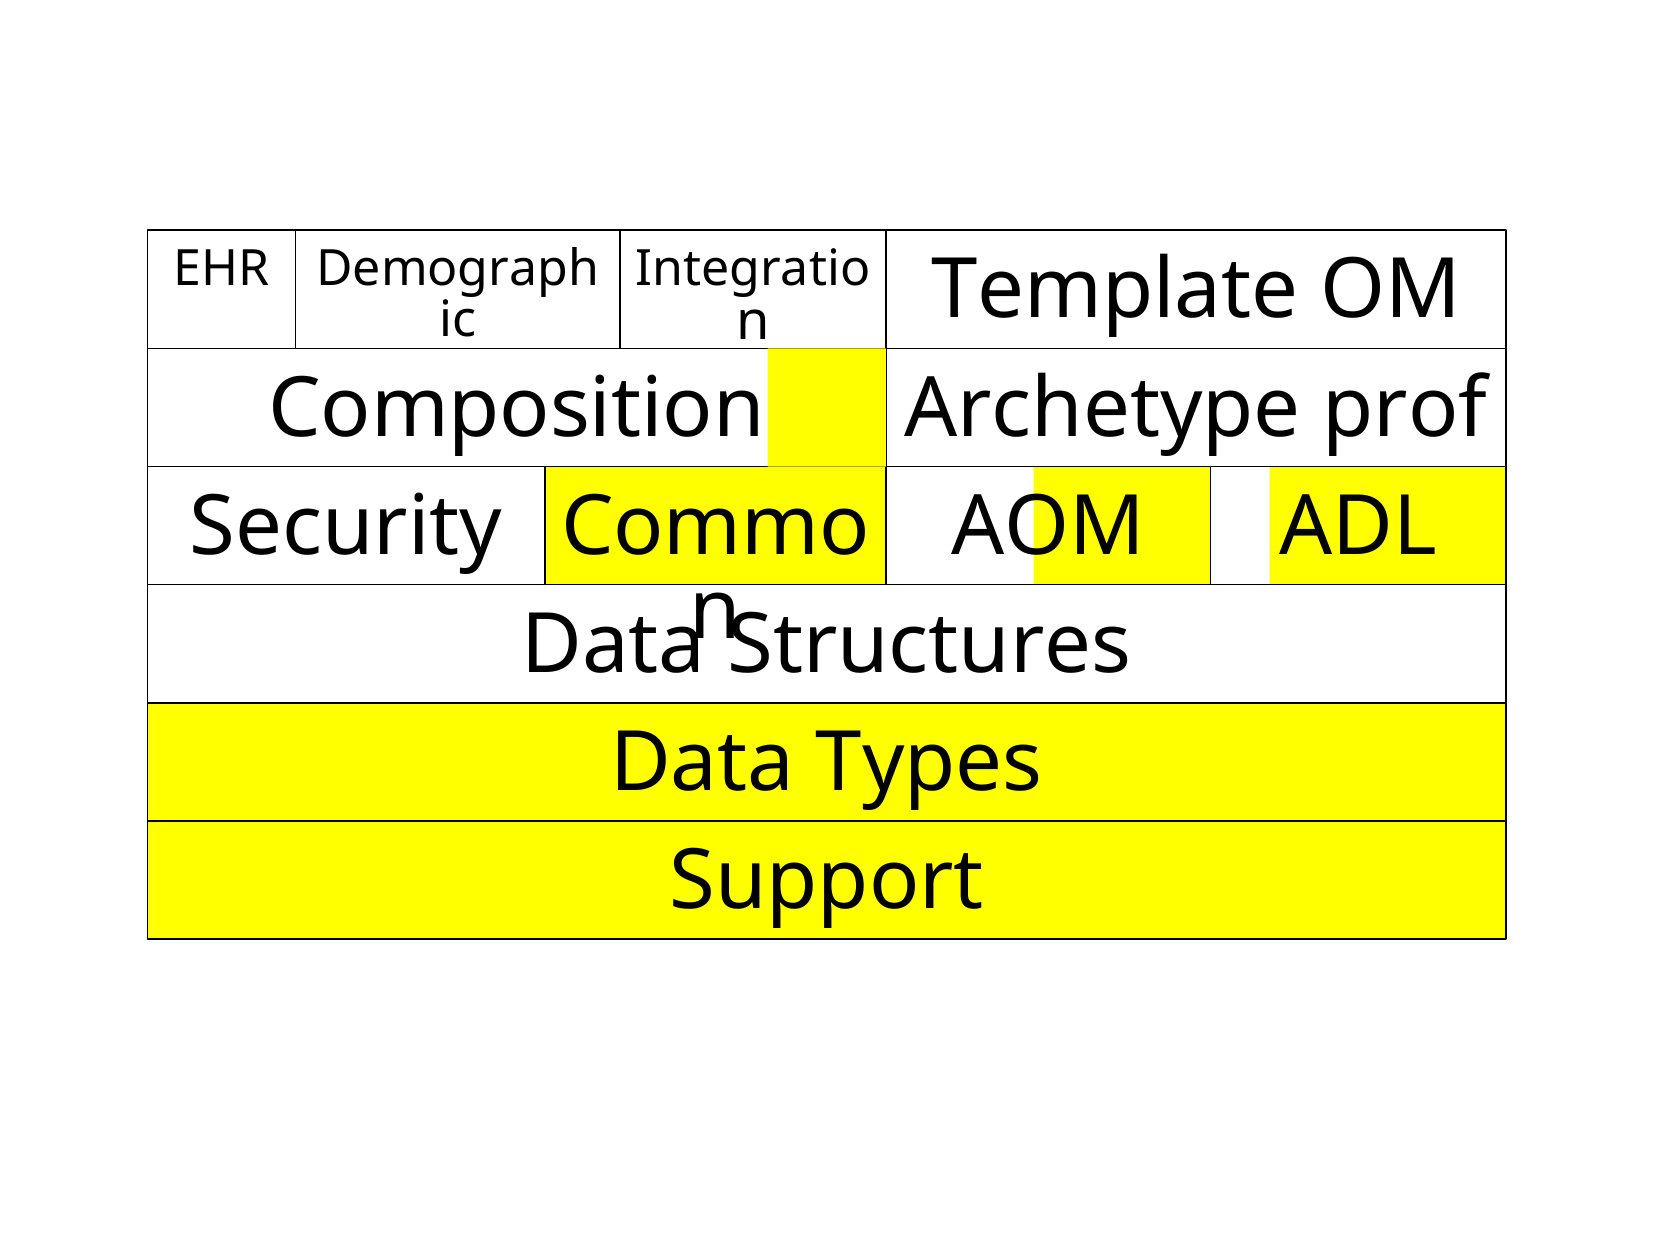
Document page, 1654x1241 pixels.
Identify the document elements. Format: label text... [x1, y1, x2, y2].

text_box Composition [147, 349, 767, 467]
text_box Support [147, 822, 1506, 940]
text_box Integration [621, 230, 886, 349]
text_box Demographic [296, 230, 621, 349]
text_box Data Types [147, 703, 1506, 822]
text_box Security [147, 467, 545, 585]
text_box ADL [1210, 466, 1507, 585]
text_box Data Structures [147, 585, 1506, 703]
text_box [767, 348, 886, 467]
text_box EHR [147, 230, 296, 349]
text_box Common [545, 467, 885, 585]
text_box Template OM [886, 230, 1506, 349]
text_box Archetype prof [886, 349, 1506, 466]
text_box AOM [885, 466, 1210, 585]
